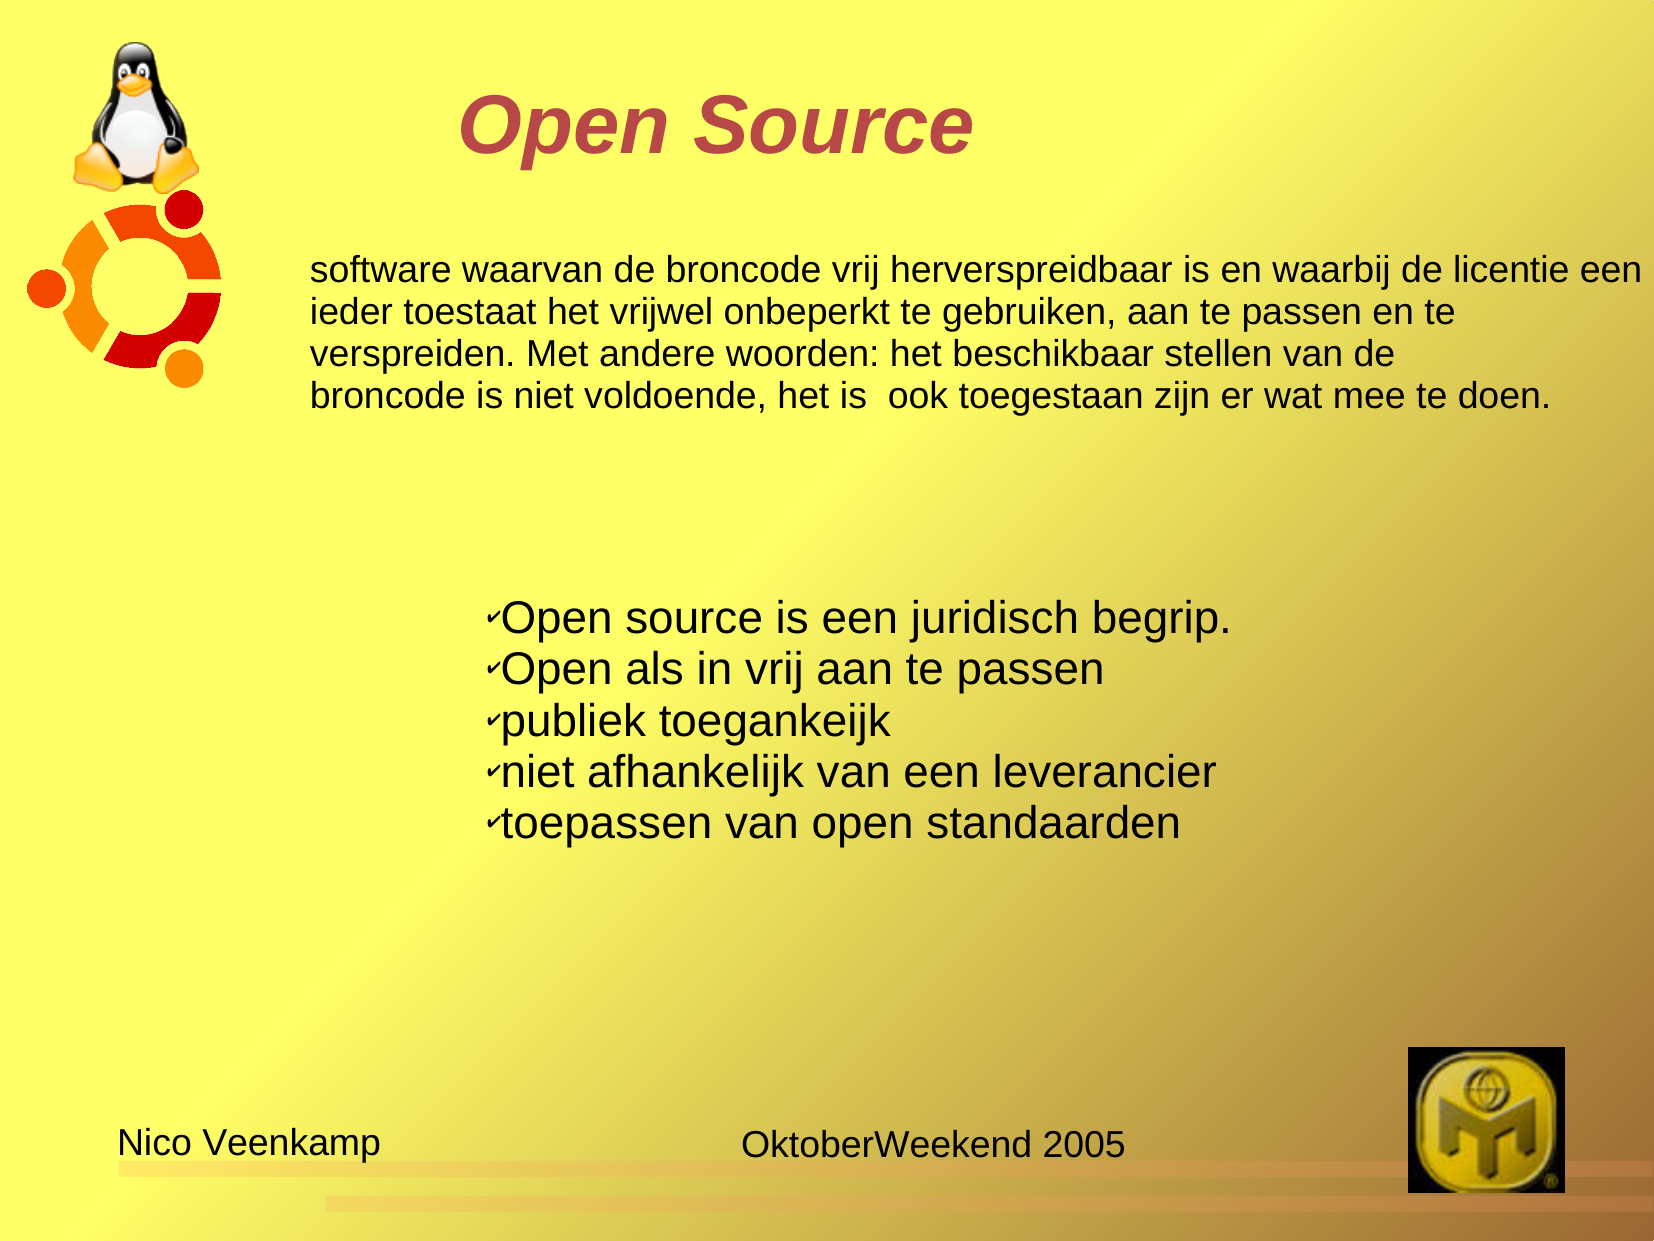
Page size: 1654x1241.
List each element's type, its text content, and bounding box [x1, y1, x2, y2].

text_box Open source is een juridisch begrip. Open als in vrij aan te passen publiek toegankeijk niet afhankelijk van een leverancier toepassen van open standaarden [472, 584, 1241, 916]
picture [27, 42, 222, 388]
picture [1408, 1047, 1565, 1193]
text_box software waarvan de broncode vrij herverspreidbaar is en waarbij de licentie een ieder toestaat het vrijwel onbeperkt te gebruiken, aan te passen en te verspreiden. Met andere woorden: het beschikbaar stellen van de broncode is niet voldoende, het is ook toegestaan zijn er wat mee te doen. [295, 241, 1417, 443]
text_box Open Source [442, 70, 898, 194]
